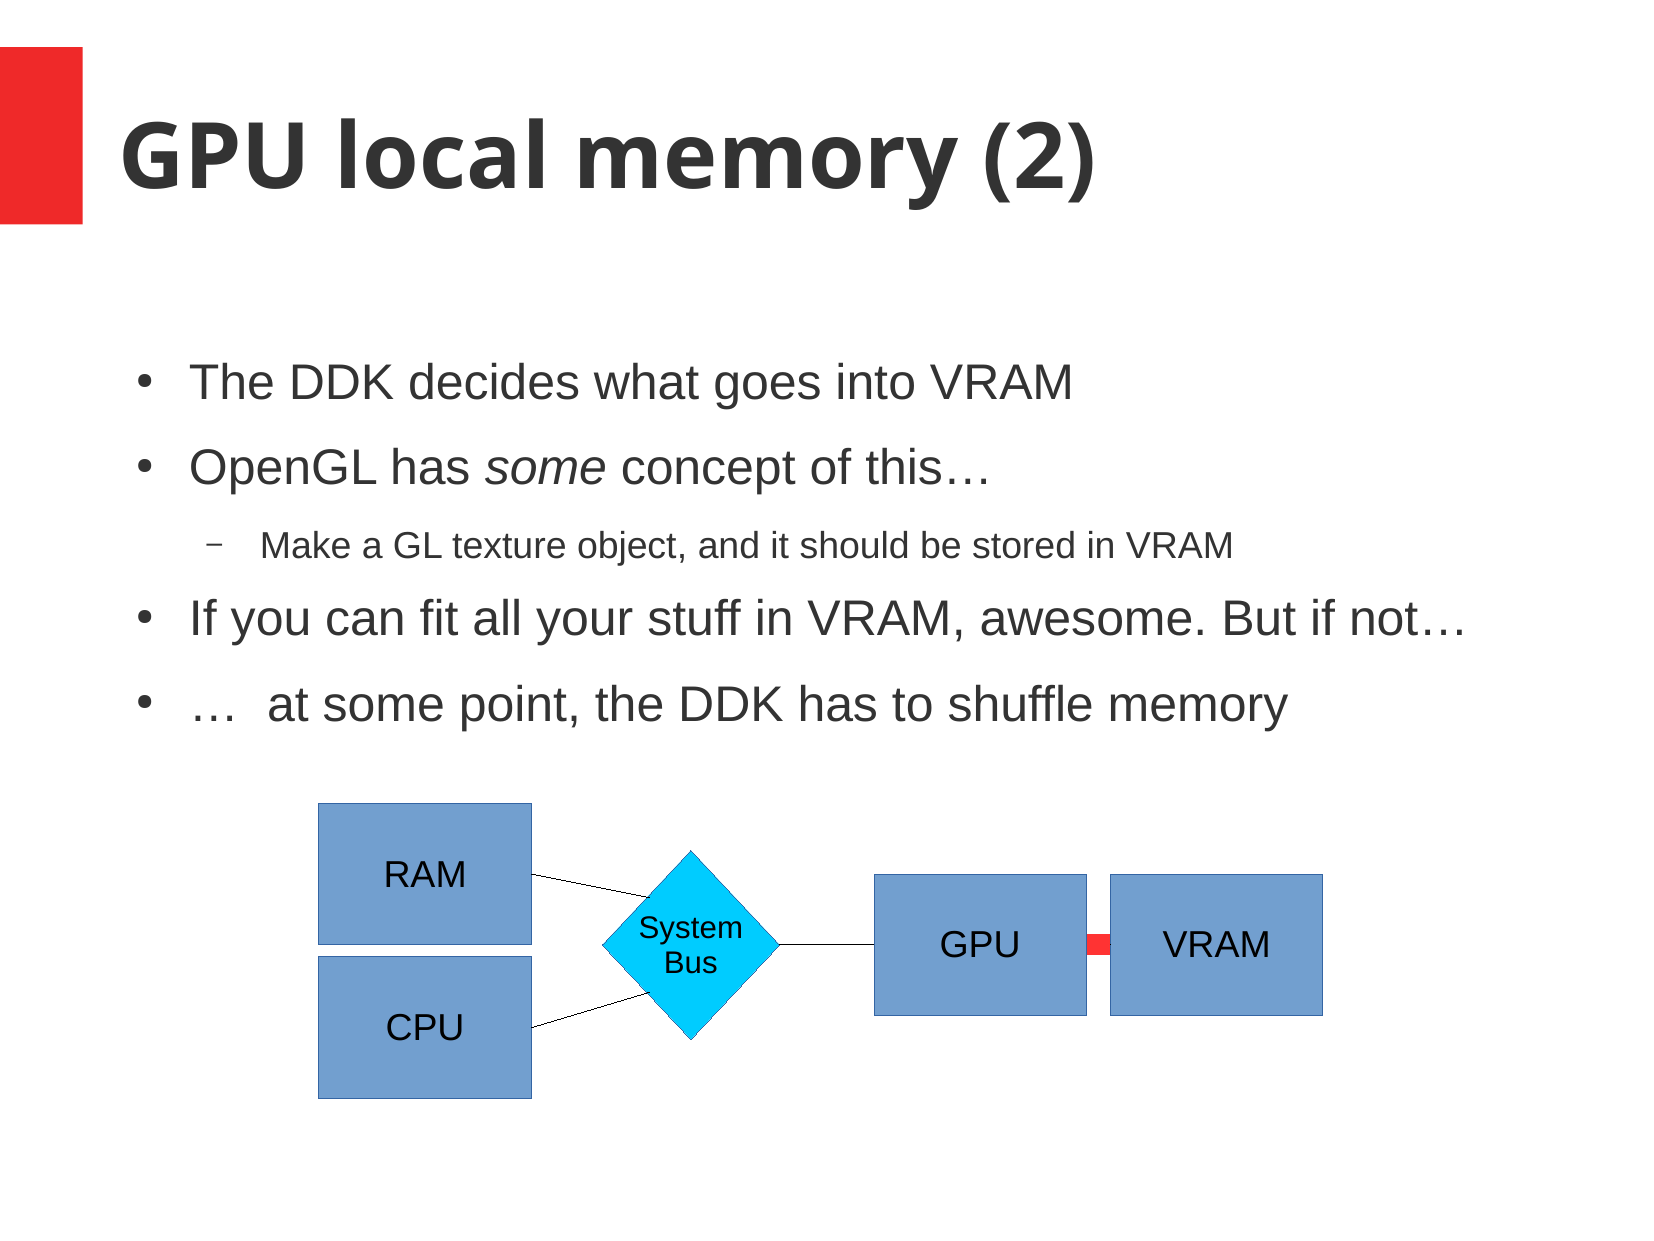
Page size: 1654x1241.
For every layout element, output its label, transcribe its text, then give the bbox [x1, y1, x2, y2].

list The DDK decides what goes into VRAM OpenGL has some concept of this… Make a GL texture object, and it should be stored in VRAM If you can fit all your stuff in VRAM, awesome. But if not… … at some point, the DDK has to shuffle memory [118, 354, 1536, 1074]
text_box CPU [318, 956, 532, 1099]
title GPU local memory (2) [118, 49, 1571, 257]
text_box RAM [318, 803, 532, 945]
text_box System Bus [602, 850, 780, 1040]
text_box VRAM [1110, 874, 1323, 1016]
text_box GPU [874, 874, 1087, 1016]
